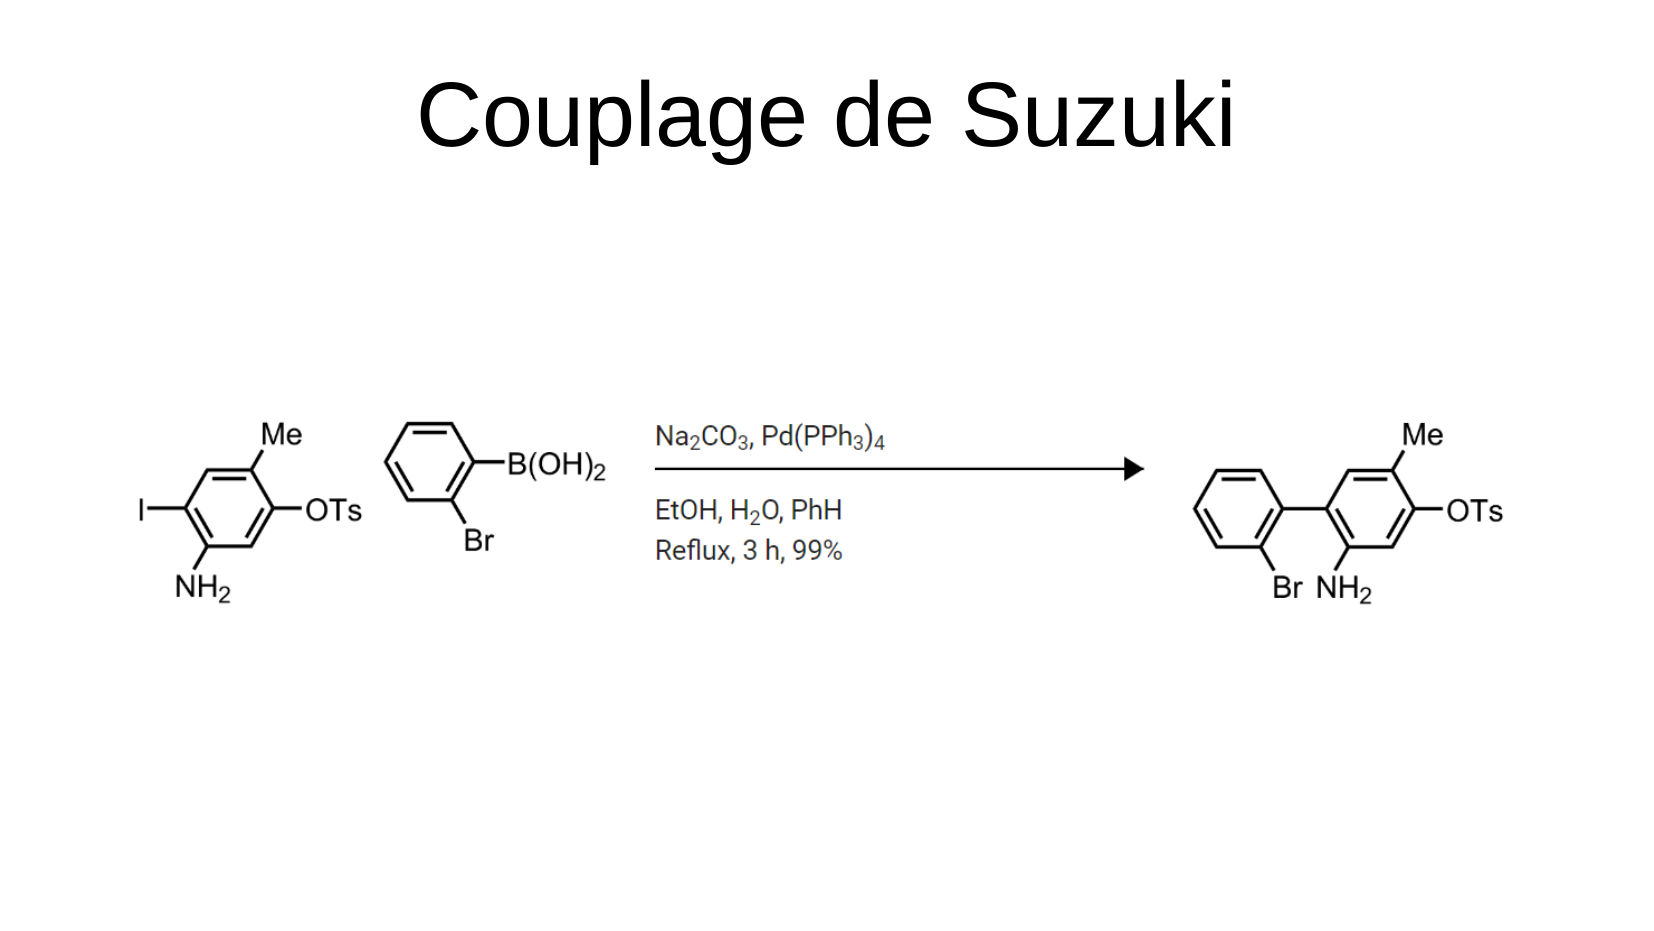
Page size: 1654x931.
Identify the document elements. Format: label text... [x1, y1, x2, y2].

title Couplage de Suzuki [82, 37, 1571, 193]
picture [94, 377, 1578, 681]
